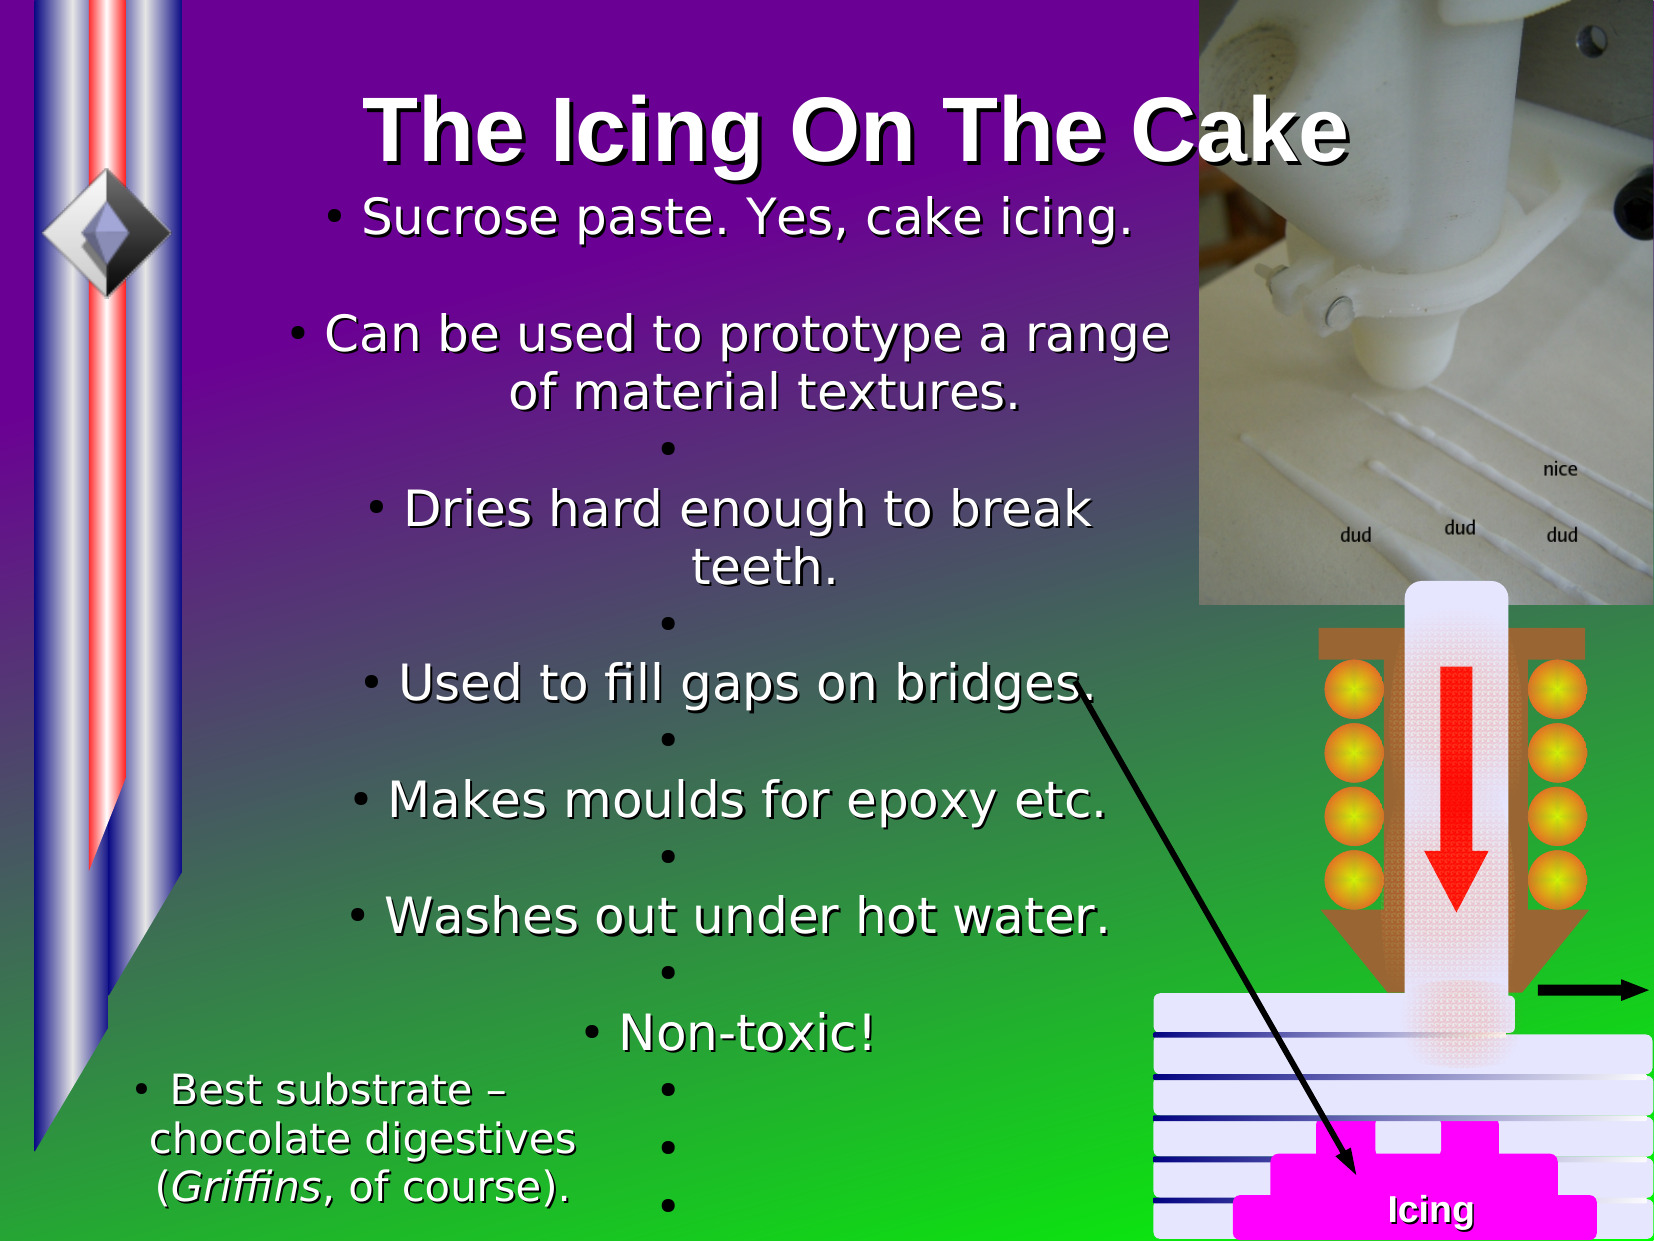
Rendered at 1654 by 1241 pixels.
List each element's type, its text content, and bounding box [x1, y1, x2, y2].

text_box Best substrate – chocolate digestives (Griffins, of course). [0, 1046, 584, 1241]
subtitle Sucrose paste. Yes, cake icing. Can be used to prototype a range of material textures. Dries hard enough to break teeth. Used to fill gaps on bridges. Makes moulds for epoxy etc. Washes out under hot water. Non-toxic! [216, 184, 1174, 1241]
picture [40, 165, 174, 299]
text_box [1153, 567, 1654, 1241]
text_box [1537, 979, 1649, 1001]
title The Icing On The Cake [123, 26, 1536, 234]
text_box Icing [1298, 1178, 1510, 1241]
picture [1199, 0, 1654, 605]
